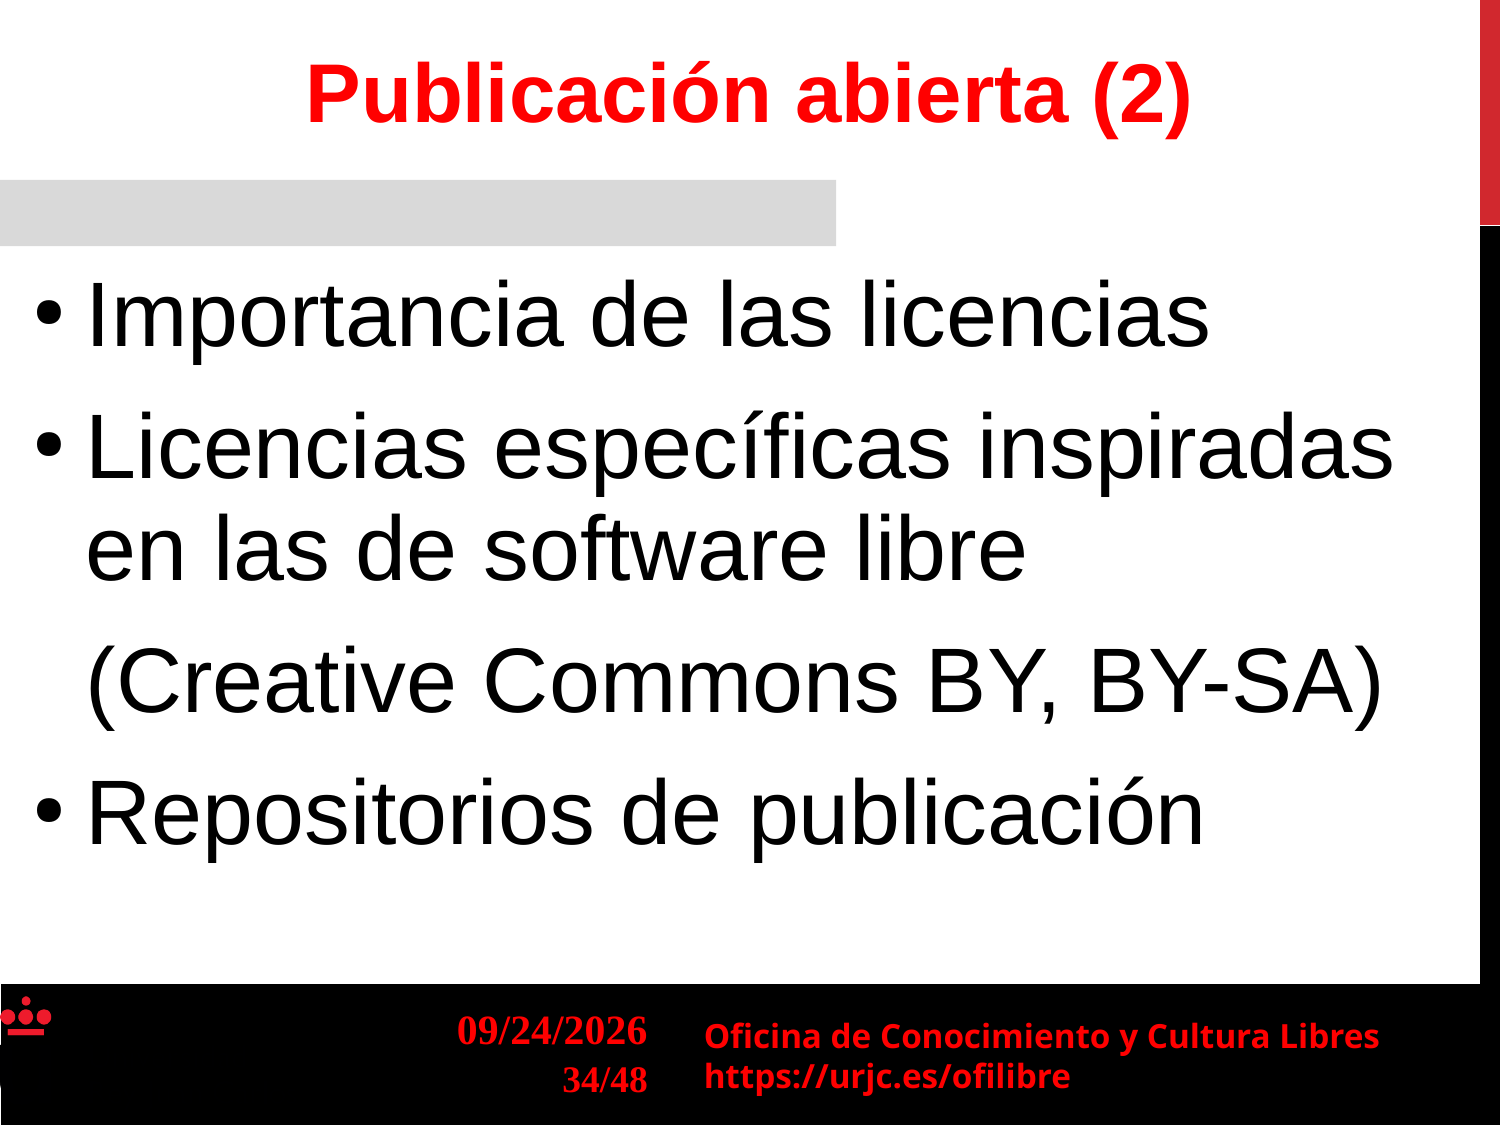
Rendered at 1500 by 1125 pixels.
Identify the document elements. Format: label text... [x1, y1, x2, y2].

title Publicación abierta (2) [75, 15, 1425, 172]
list Importancia de las licencias Licencias específicas inspiradas en las de software libre (Creative Commons BY, BY-SA) Repositorios de publicación [15, 263, 1486, 931]
